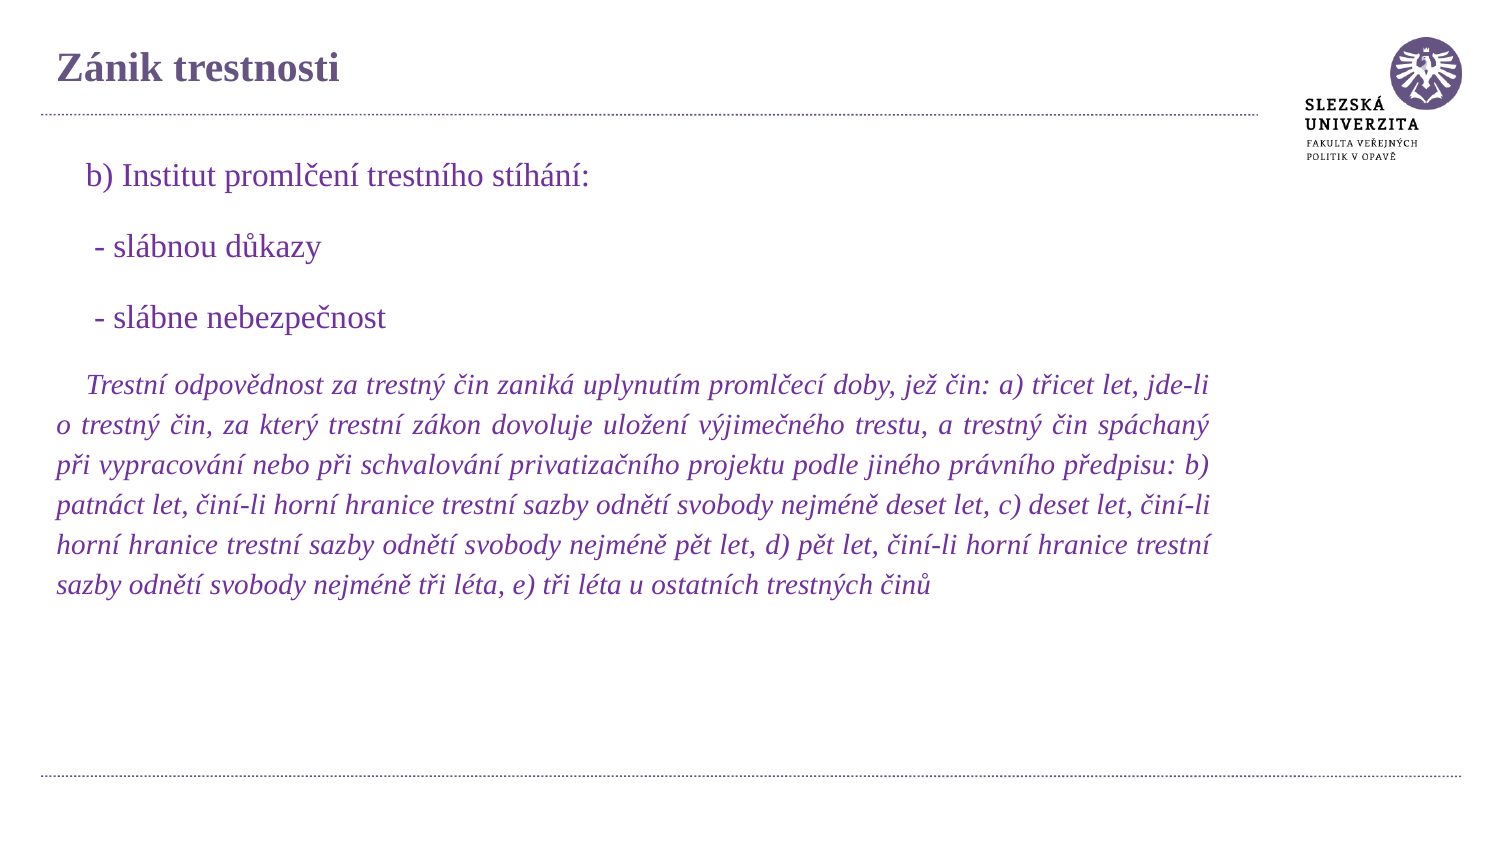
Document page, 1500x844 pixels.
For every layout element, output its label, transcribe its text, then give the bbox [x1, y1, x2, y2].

title Zánik trestnosti [41, 32, 1325, 116]
text_box b) Institut promlčení trestního stíhání: - slábnou důkazy - slábne nebezpečnost Trestní odpovědnost za trestný čin zaniká uplynutím promlčecí doby, jež čin: a) třicet let, jde-li o trestný čin, za který trestní zákon dovoluje uložení výjimečného trestu, a trestný čin spáchaný při vypracování nebo při schvalování privatizačního projektu podle jiného právního předpisu: b) patnáct let, činí-li horní hranice trestní sazby odnětí svobody nejméně deset let, c) deset let, činí-li horní hranice trestní sazby odnětí svobody nejméně pět let, d) pět let, činí-li horní hranice trestní sazby odnětí svobody nejméně tři léta, e) tři léta u ostatních trestných činů [41, 139, 1226, 844]
